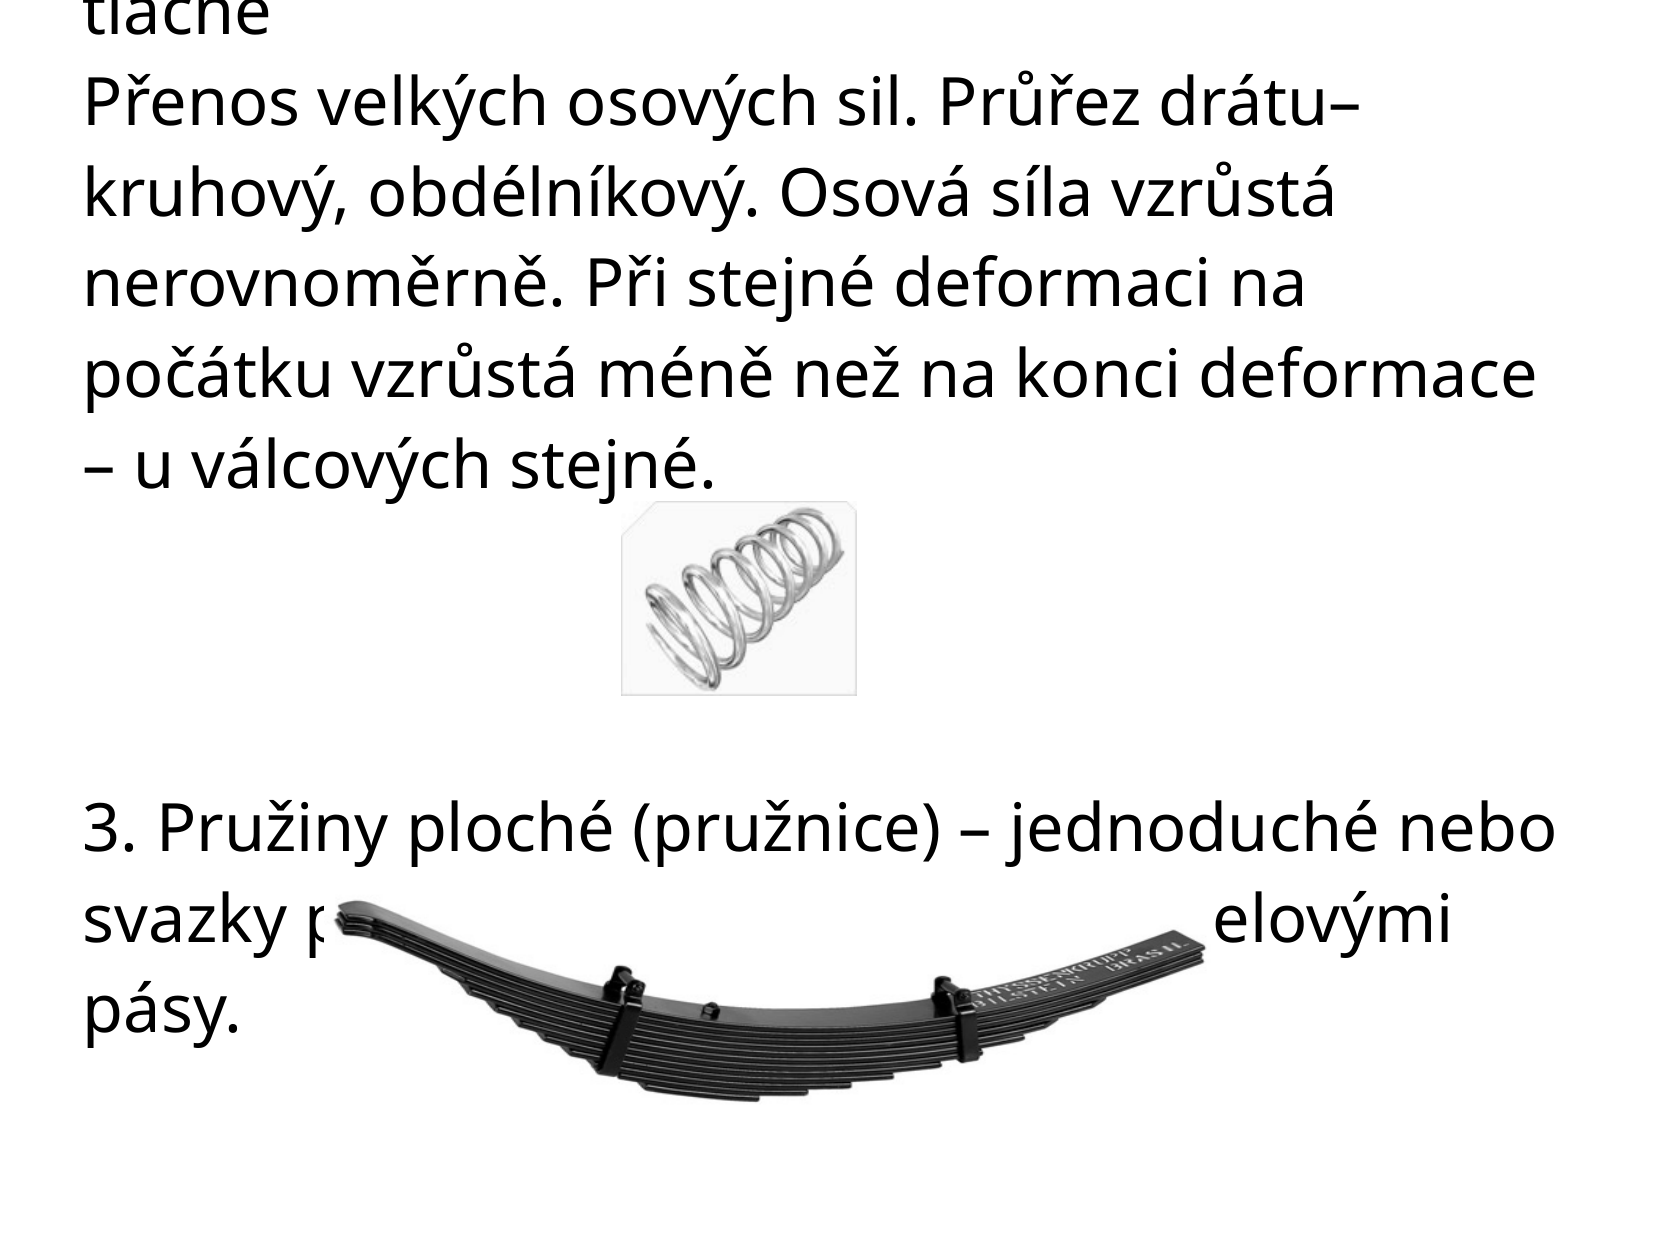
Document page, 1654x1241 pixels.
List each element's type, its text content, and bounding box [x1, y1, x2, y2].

picture [324, 885, 1211, 1123]
picture [621, 501, 857, 696]
subtitle 2. Šroubové pružiny kuželové – tažné nebo tlačné Přenos velkých osových sil. Průřez drátu–kruhový, obdélníkový. Osová síla vzrůstá nerovnoměrně. Při stejné deformaci na počátku vzrůstá méně než na konci deformace – u válcových stejné. 3. Pružiny ploché (pružnice) – jednoduché nebo svazky pružnic. Tvořeny plochými ocelovými pásy. [82, 62, 1571, 1226]
